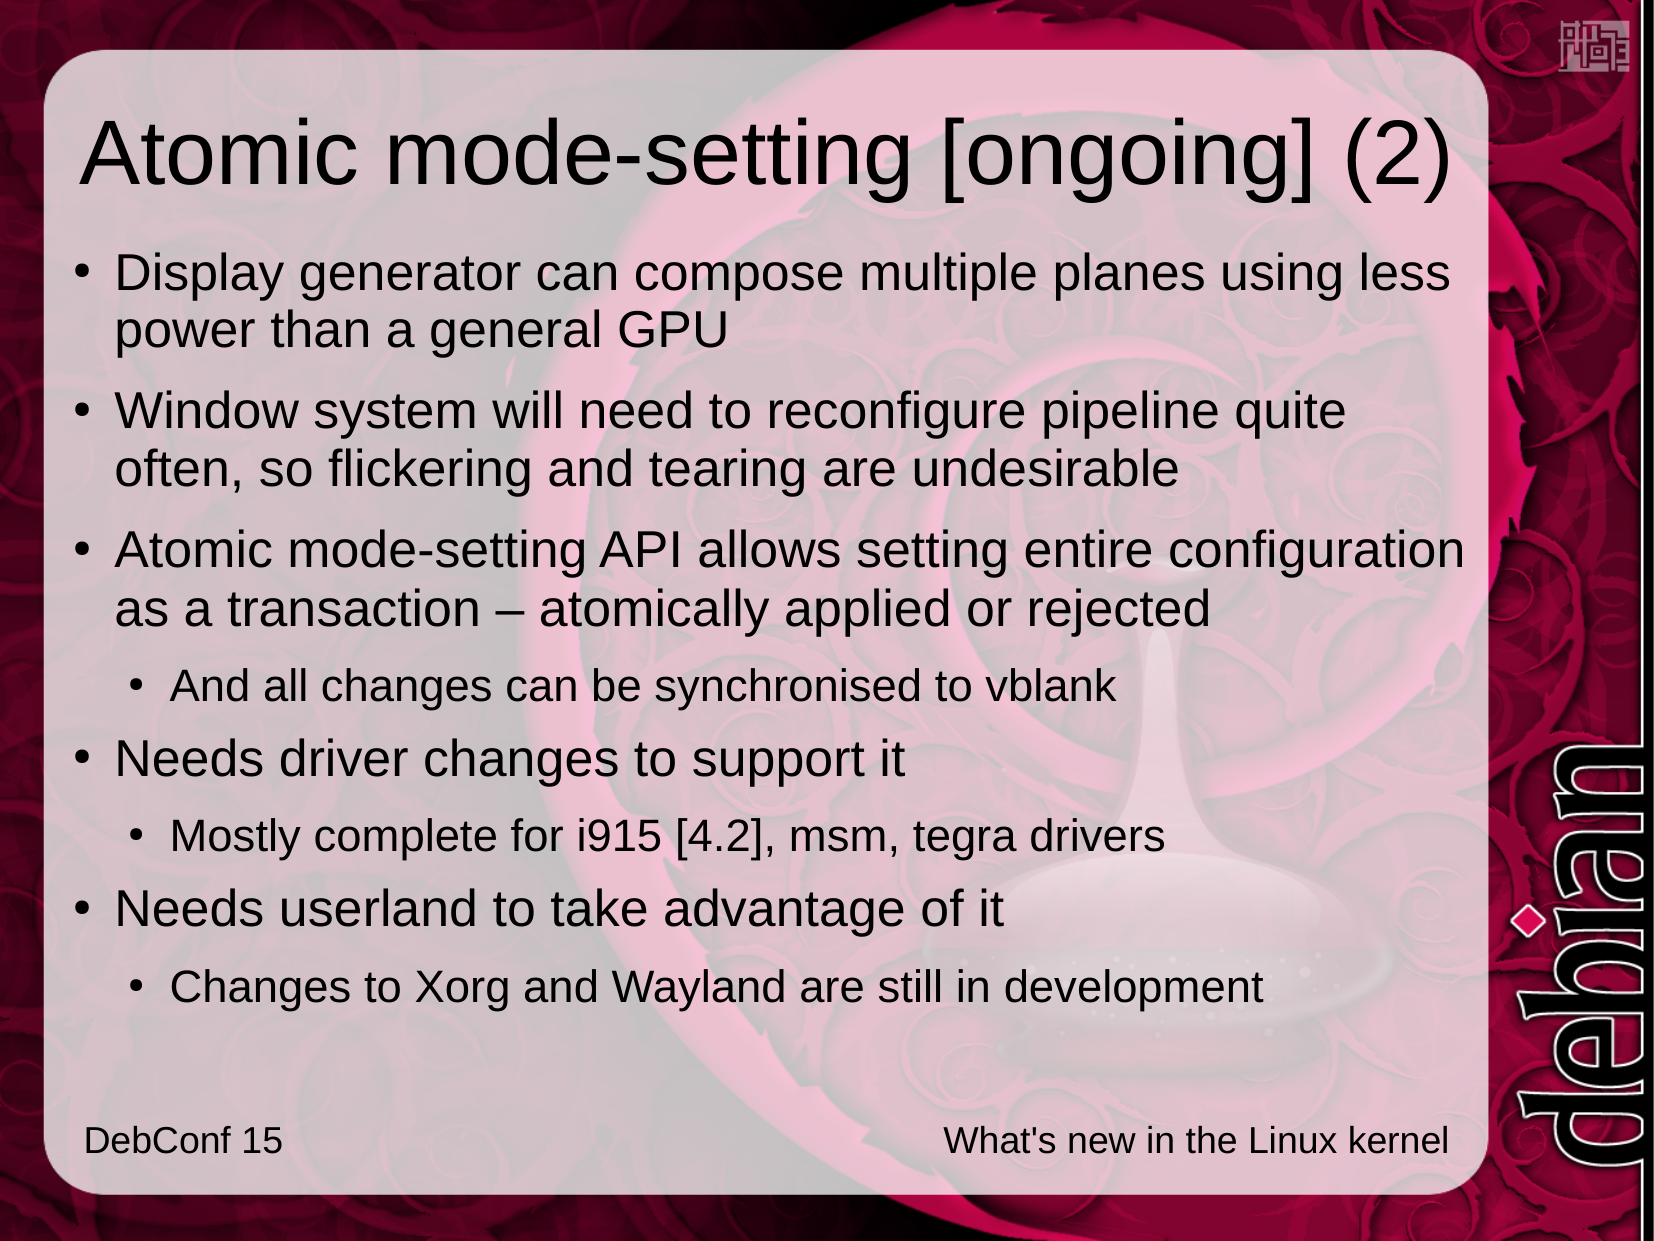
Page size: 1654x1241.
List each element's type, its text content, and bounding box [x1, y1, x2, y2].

picture [0, 0, 1654, 1241]
text_box What's new in the Linux kernel [770, 1112, 1465, 1170]
list Display generator can compose multiple planes using less power than a general GPU Window system will need to reconfigure pipeline quite often, so flickering and tearing are undesirable Atomic mode-setting API allows setting entire configuration as a transaction – atomically applied or rejected And all changes can be synchronised to vblank Needs driver changes to support it Mostly complete for i915 [4.2], msm, tegra drivers Needs userland to take advantage of it Changes to Xorg and Wayland are still in development [59, 242, 1477, 1062]
title Atomic mode-setting [ongoing] (2) [59, 49, 1477, 242]
text_box DebConf 15 [68, 1112, 746, 1170]
